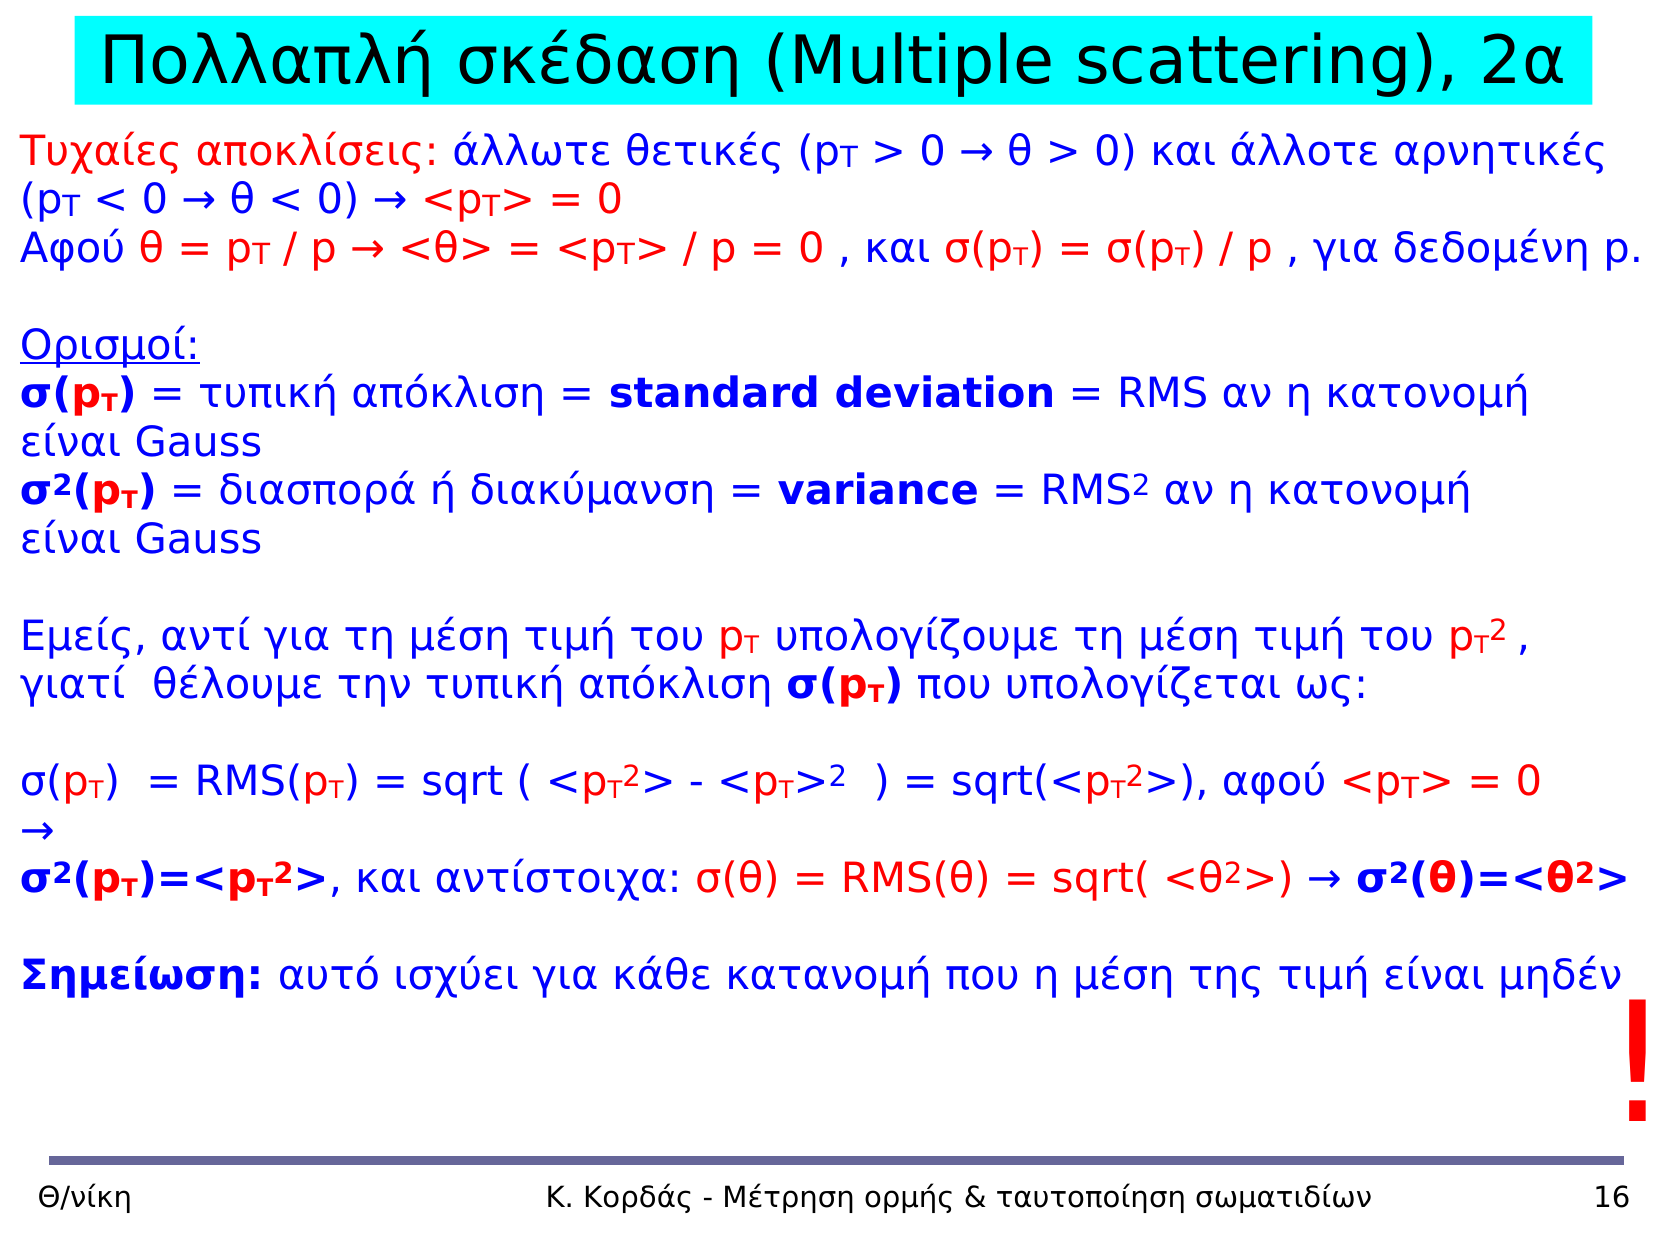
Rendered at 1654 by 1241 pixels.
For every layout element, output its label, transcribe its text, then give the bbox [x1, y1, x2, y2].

text_box ! [1589, 959, 1654, 1169]
title Πολλαπλή σκέδαση (Μultiple scattering), 2α [74, 15, 1593, 105]
text_box Τυχαίες αποκλίσεις: άλλωτε θετικές (pΤ > 0 → θ > 0) και άλλοτε αρνητικές (pΤ < 0 → θ < 0) → <pΤ> = 0 Αφού θ = pΤ / p → <θ> = <pΤ> / p = 0 , και σ(pT) = σ(pT) / p , για δεδομένη p. Ορισμοί: σ(pT) = τυπική απόκλιση = standard deviation = RMS αν η κατονομή είναι Gauss σ2(pT) = διασπορά ή διακύμανση = variance = RMS2 αν η κατονομή είναι Gauss Εμείς, αντί για τη μέση τιμή του pT υπολογίζουμε τη μέση τιμή του pT2 , γιατί θέλουμε την τυπική απόκλιση σ(pT) που υπολογίζεται ως: σ(pT) = RMS(pT) = sqrt ( <pT2> - <pT>2 ) = sqrt(<pT2>), αφού <pΤ> = 0 → σ2(pT)=<pT2>, και αντίστοιχα: σ(θ) = RMS(θ) = sqrt( <θ2>) → σ2(θ)=<θ2> Σημείωση: αυτό ισχύει για κάθε κατανομή που η μέση της τιμή είναι μηδέν [4, 119, 1654, 1131]
